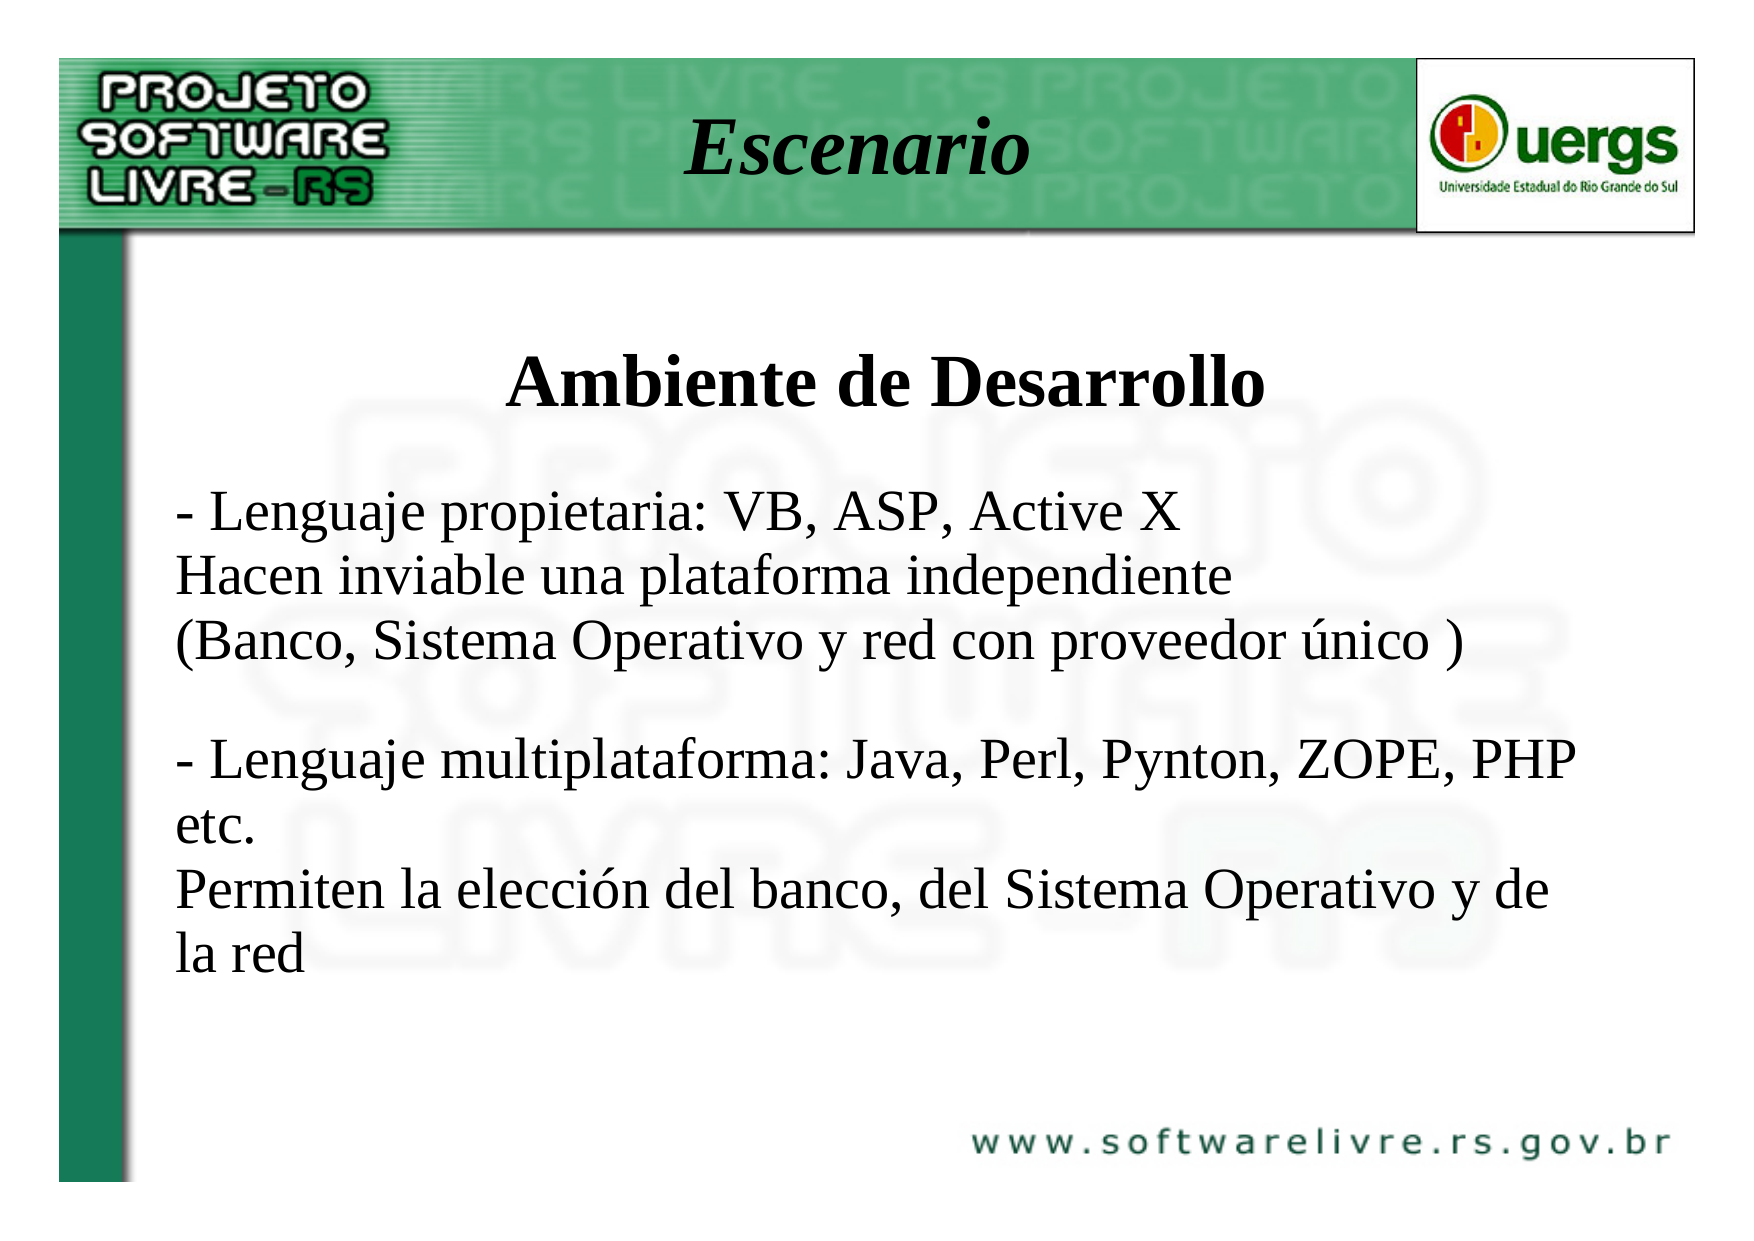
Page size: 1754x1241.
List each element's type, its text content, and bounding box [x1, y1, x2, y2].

text_box Ambiente de Desarrollo - Lenguaje propietaria: VB, ASP, Active X Hacen inviable una plataforma independiente (Banco, Sistema Operativo y red con proveedor único ) - Lenguaje multiplataforma: Java, Perl, Pynton, ZOPE, PHP etc. Permiten la elección del banco, del Sistema Operativo y de la red [175, 339, 1599, 997]
picture [59, 58, 1695, 1182]
text_box Escenario [684, 99, 1139, 197]
